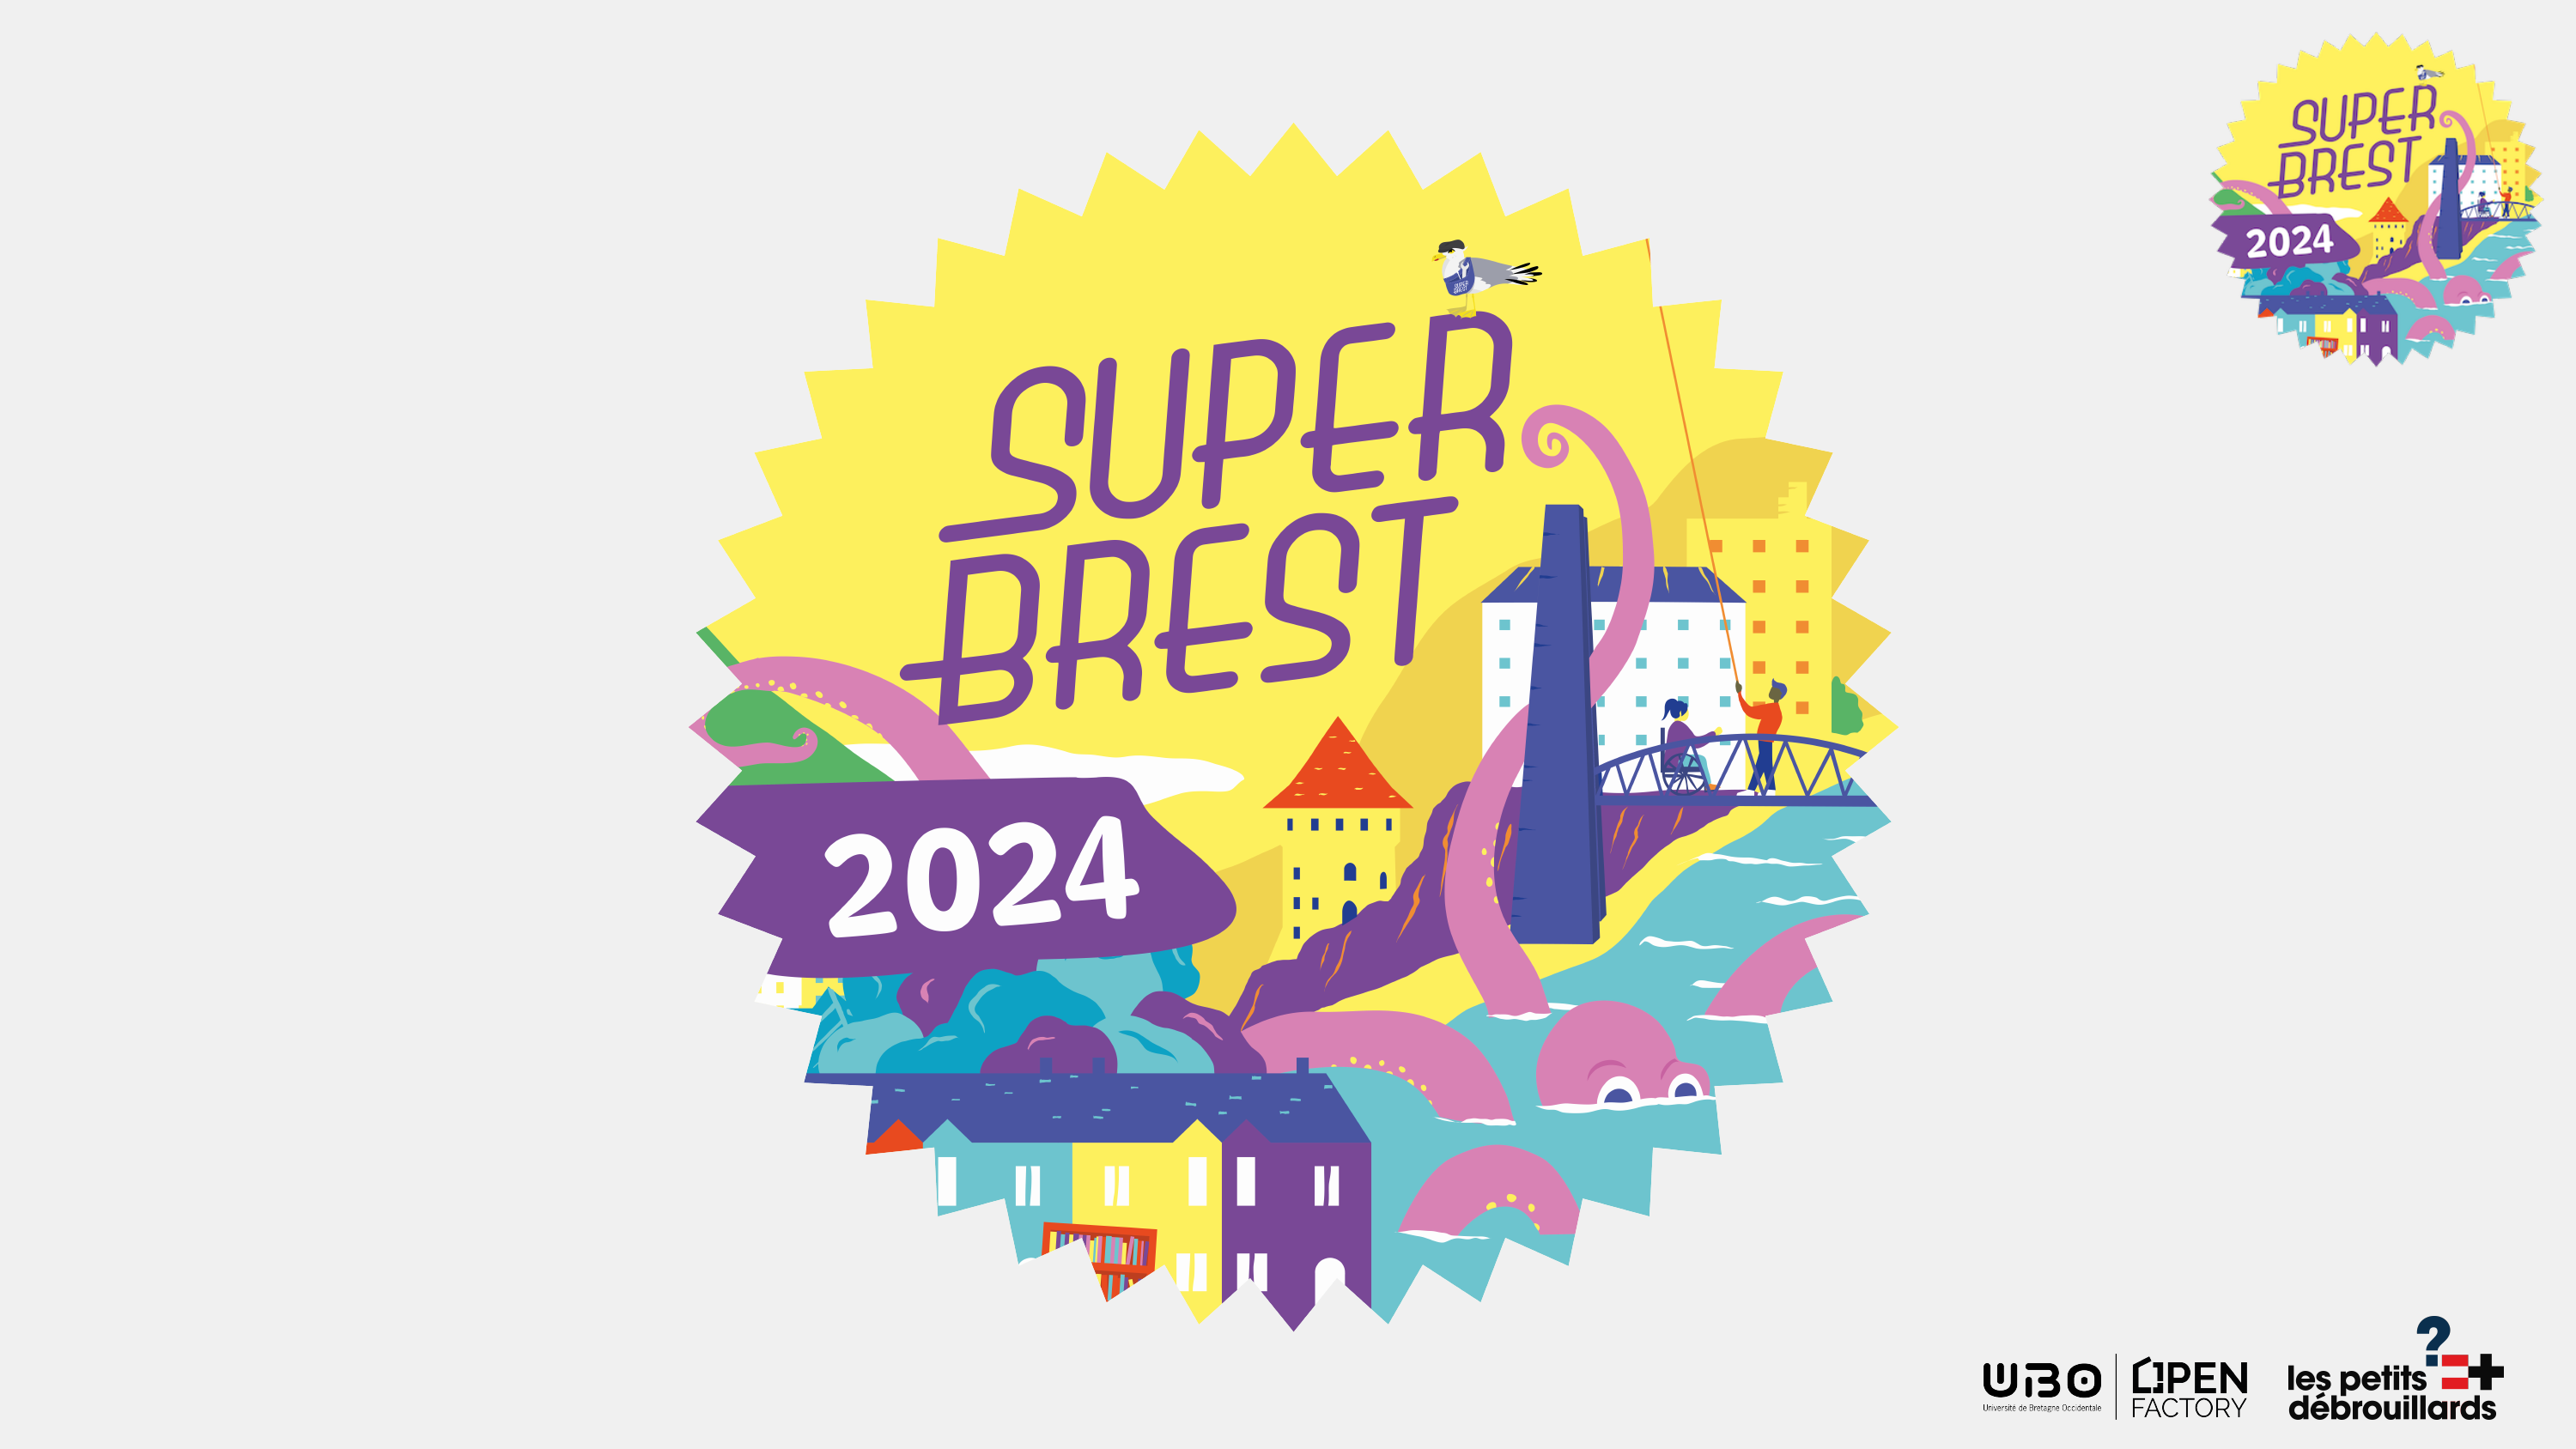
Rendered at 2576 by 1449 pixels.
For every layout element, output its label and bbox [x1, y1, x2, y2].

picture [568, 3, 2247, 1449]
picture [2176, 0, 2576, 400]
picture [2288, 1316, 2504, 1420]
